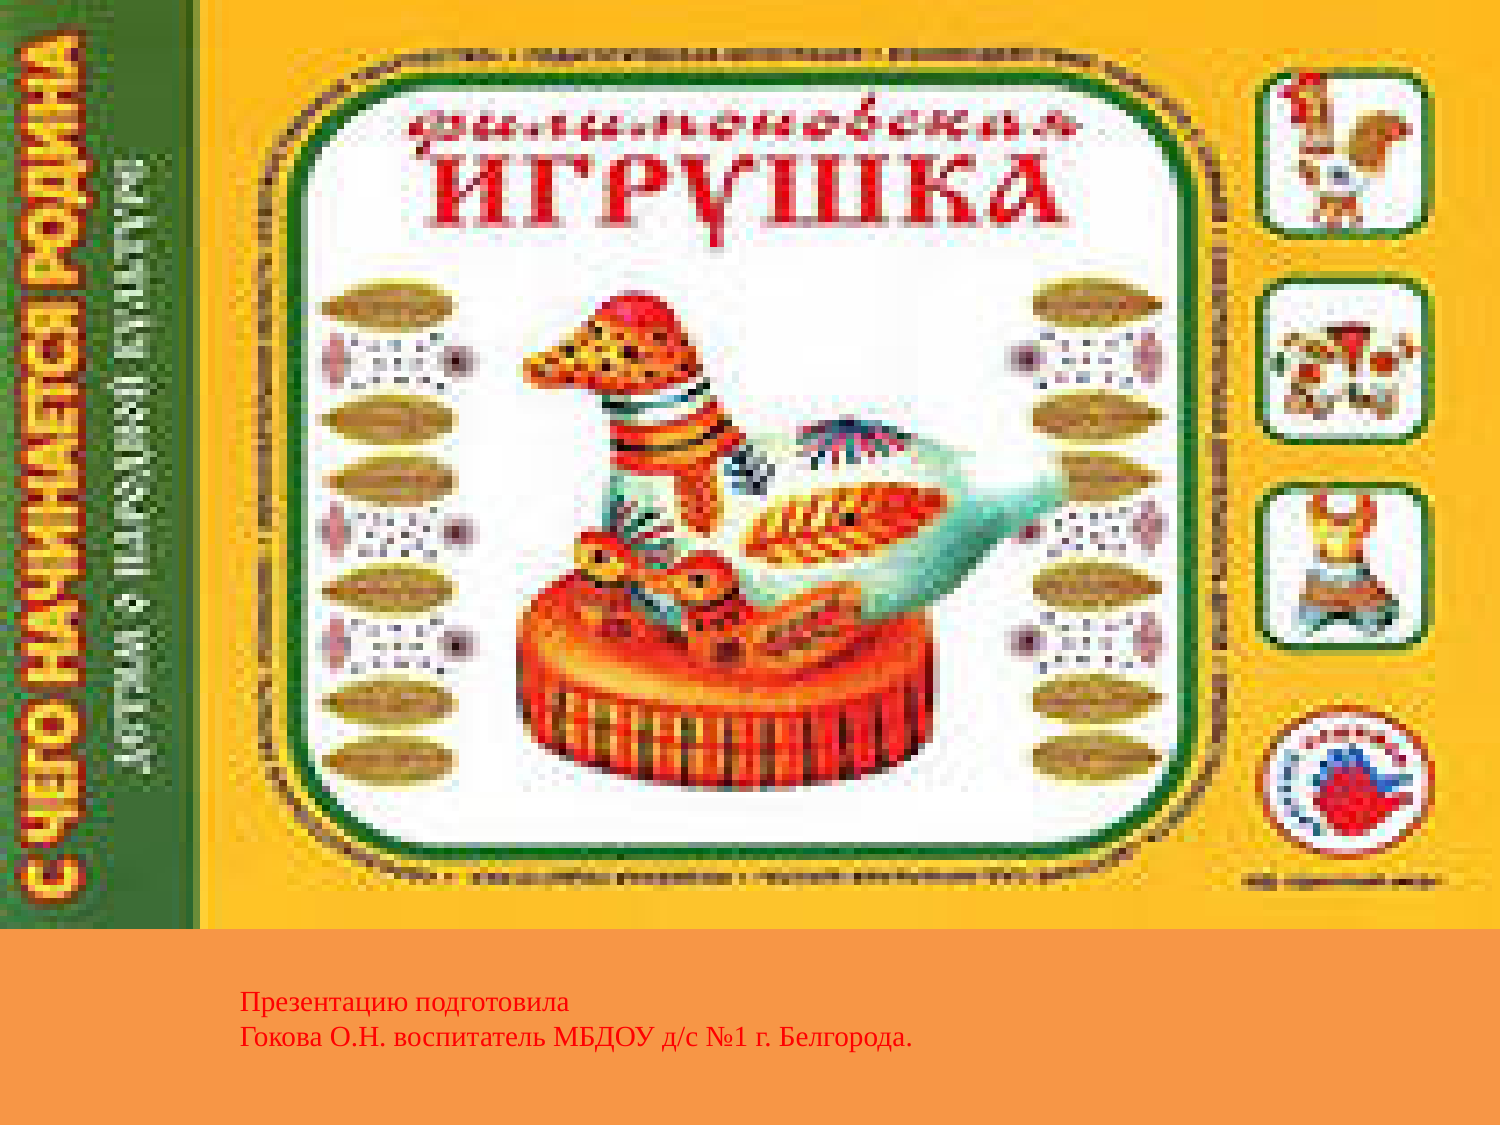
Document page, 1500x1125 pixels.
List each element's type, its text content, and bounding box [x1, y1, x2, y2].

text_box Презентацию подготовила Гокова О.Н. воспитатель МБДОУ д/с №1 г. Белгорода. [225, 987, 1500, 1083]
picture [0, 0, 1500, 929]
